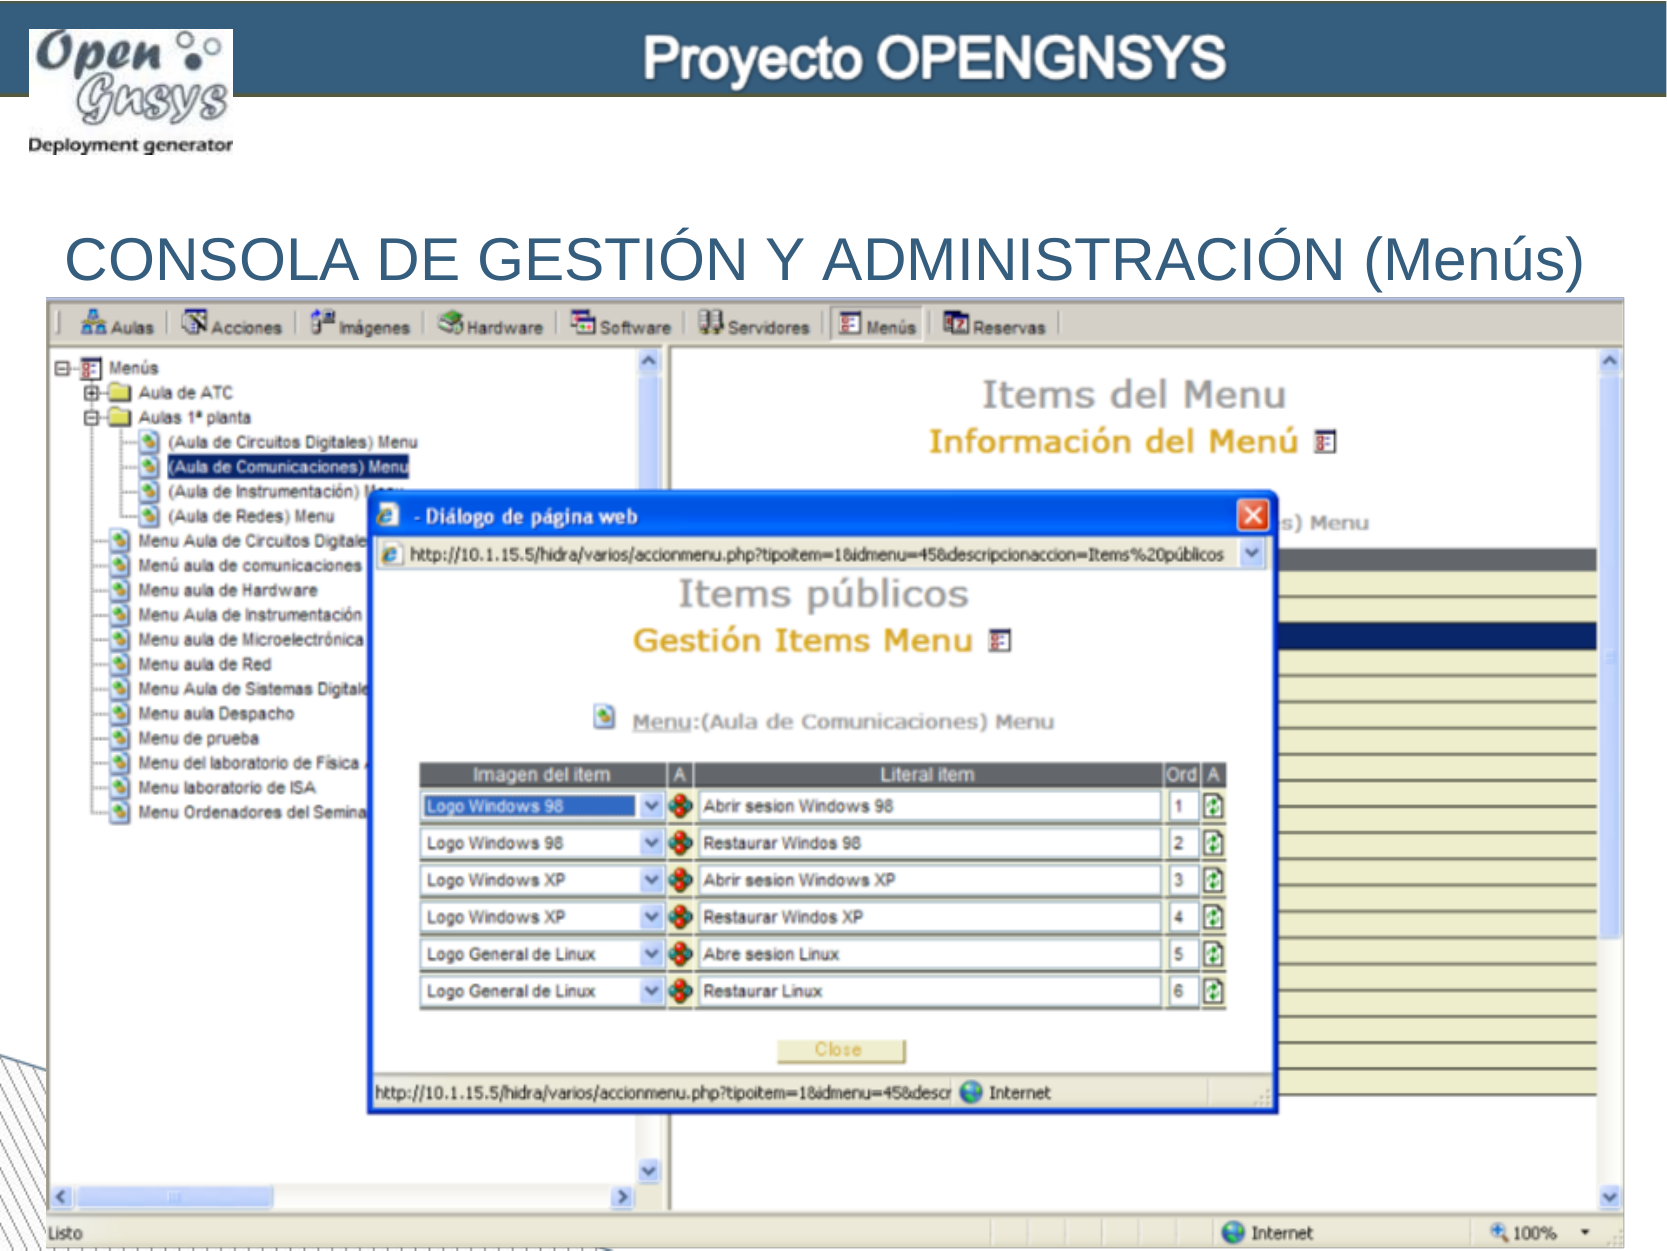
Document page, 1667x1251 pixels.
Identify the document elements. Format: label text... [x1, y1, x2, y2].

picture [0, 0, 1667, 225]
text_box CONSOLA DE GESTIÓN Y ADMINISTRACIÓN (Menús) [0, 225, 1667, 295]
picture [0, 295, 1667, 1251]
